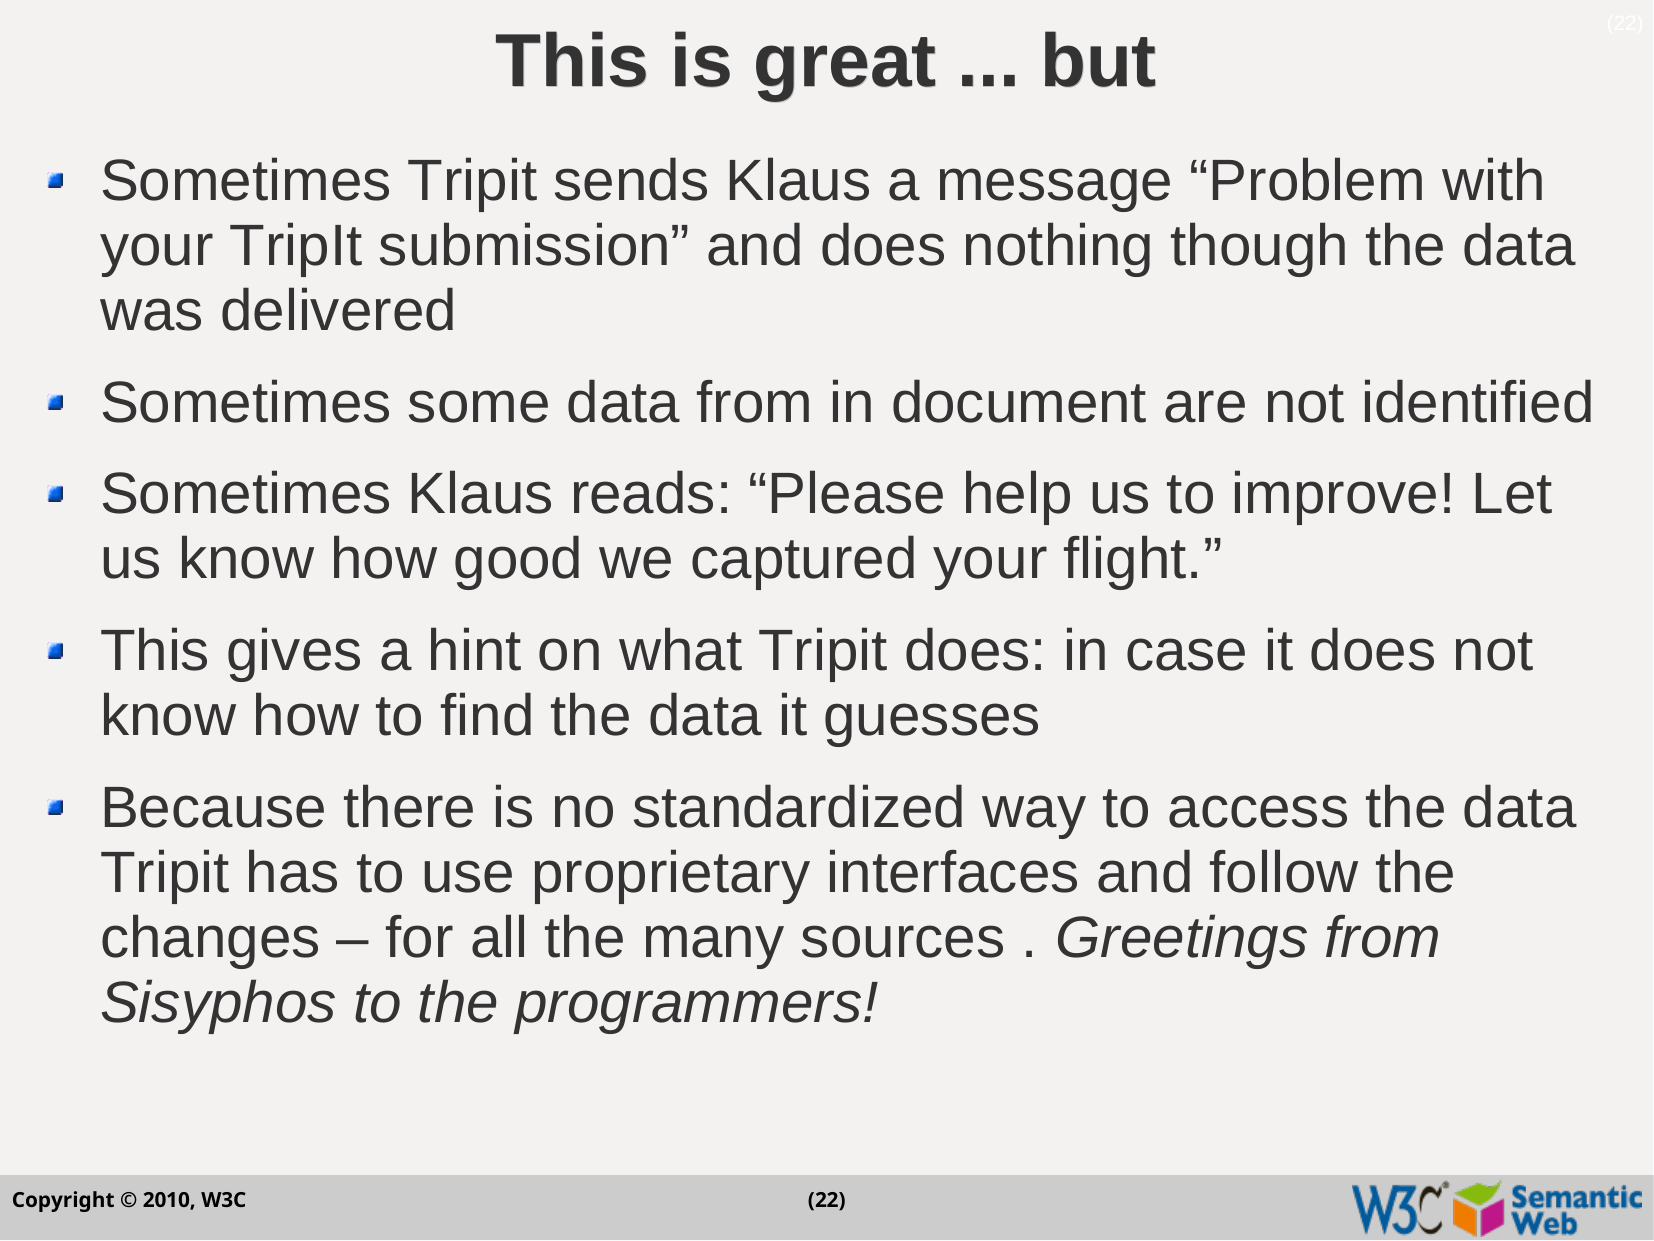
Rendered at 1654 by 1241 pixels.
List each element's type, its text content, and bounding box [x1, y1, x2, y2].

list Sometimes Tripit sends Klaus a message “Problem with your TripIt submission” and does nothing though the data was delivered Sometimes some data from in document are not identified Sometimes Klaus reads: “Please help us to improve! Let us know how good we captured your flight.” This gives a hint on what Tripit does: in case it does not know how to find the data it guesses Because there is no standardized way to access the data Tripit has to use proprietary interfaces and follow the changes – for all the many sources . Greetings from Sisyphos to the programmers! [29, 147, 1624, 1134]
title This is great ... but [0, 0, 1654, 119]
picture [1352, 1178, 1642, 1237]
